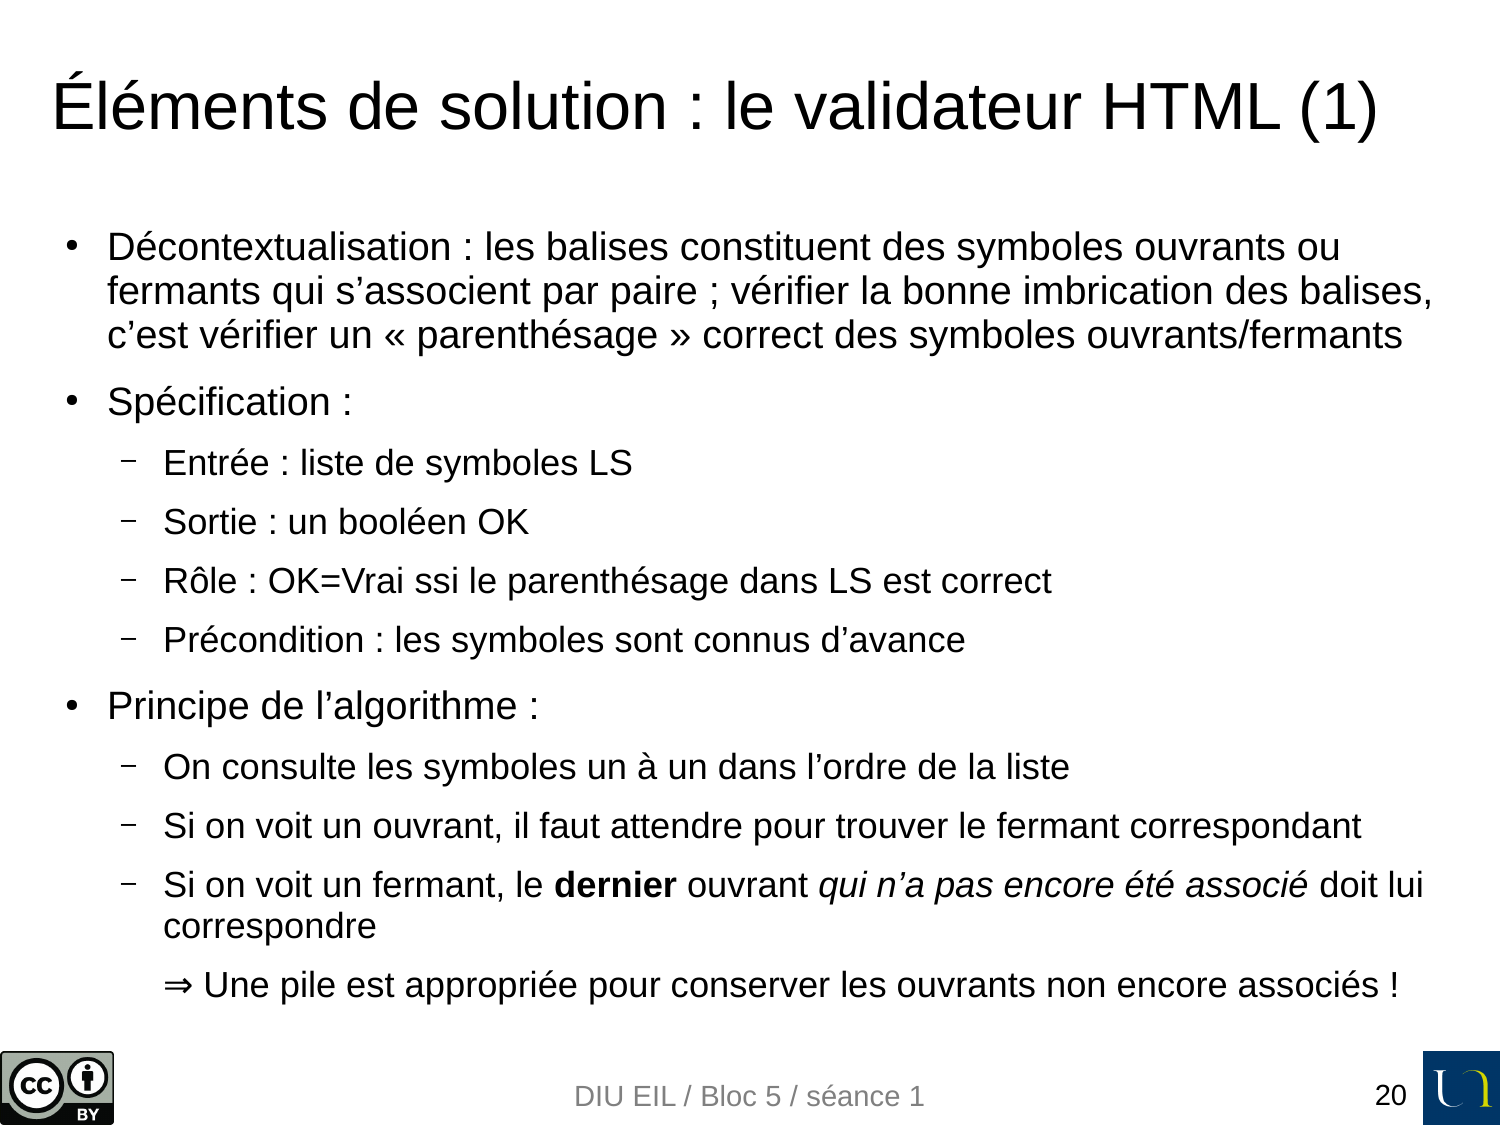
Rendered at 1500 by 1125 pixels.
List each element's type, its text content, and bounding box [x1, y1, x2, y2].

list Décontextualisation : les balises constituent des symboles ouvrants ou fermants qui s’associent par paire ; vérifier la bonne imbrication des balises, c’est vérifier un « parenthésage » correct des symboles ouvrants/fermants Spécification : Entrée : liste de symboles LS Sortie : un booléen OK Rôle : OK=Vrai ssi le parenthésage dans LS est correct Précondition : les symboles sont connus d’avance Principe de l’algorithme : On consulte les symboles un à un dans l’ordre de la liste Si on voit un ouvrant, il faut attendre pour trouver le fermant correspondant Si on voit un fermant, le dernier ouvrant qui n’a pas encore été associé doit lui correspondre ⇒ Une pile est appropriée pour conserver les ouvrants non encore associés ! [51, 224, 1449, 1052]
title Éléments de solution : le validateur HTML (1) [51, 44, 1449, 170]
picture [0, 1051, 114, 1125]
picture [1417, 1051, 1500, 1125]
